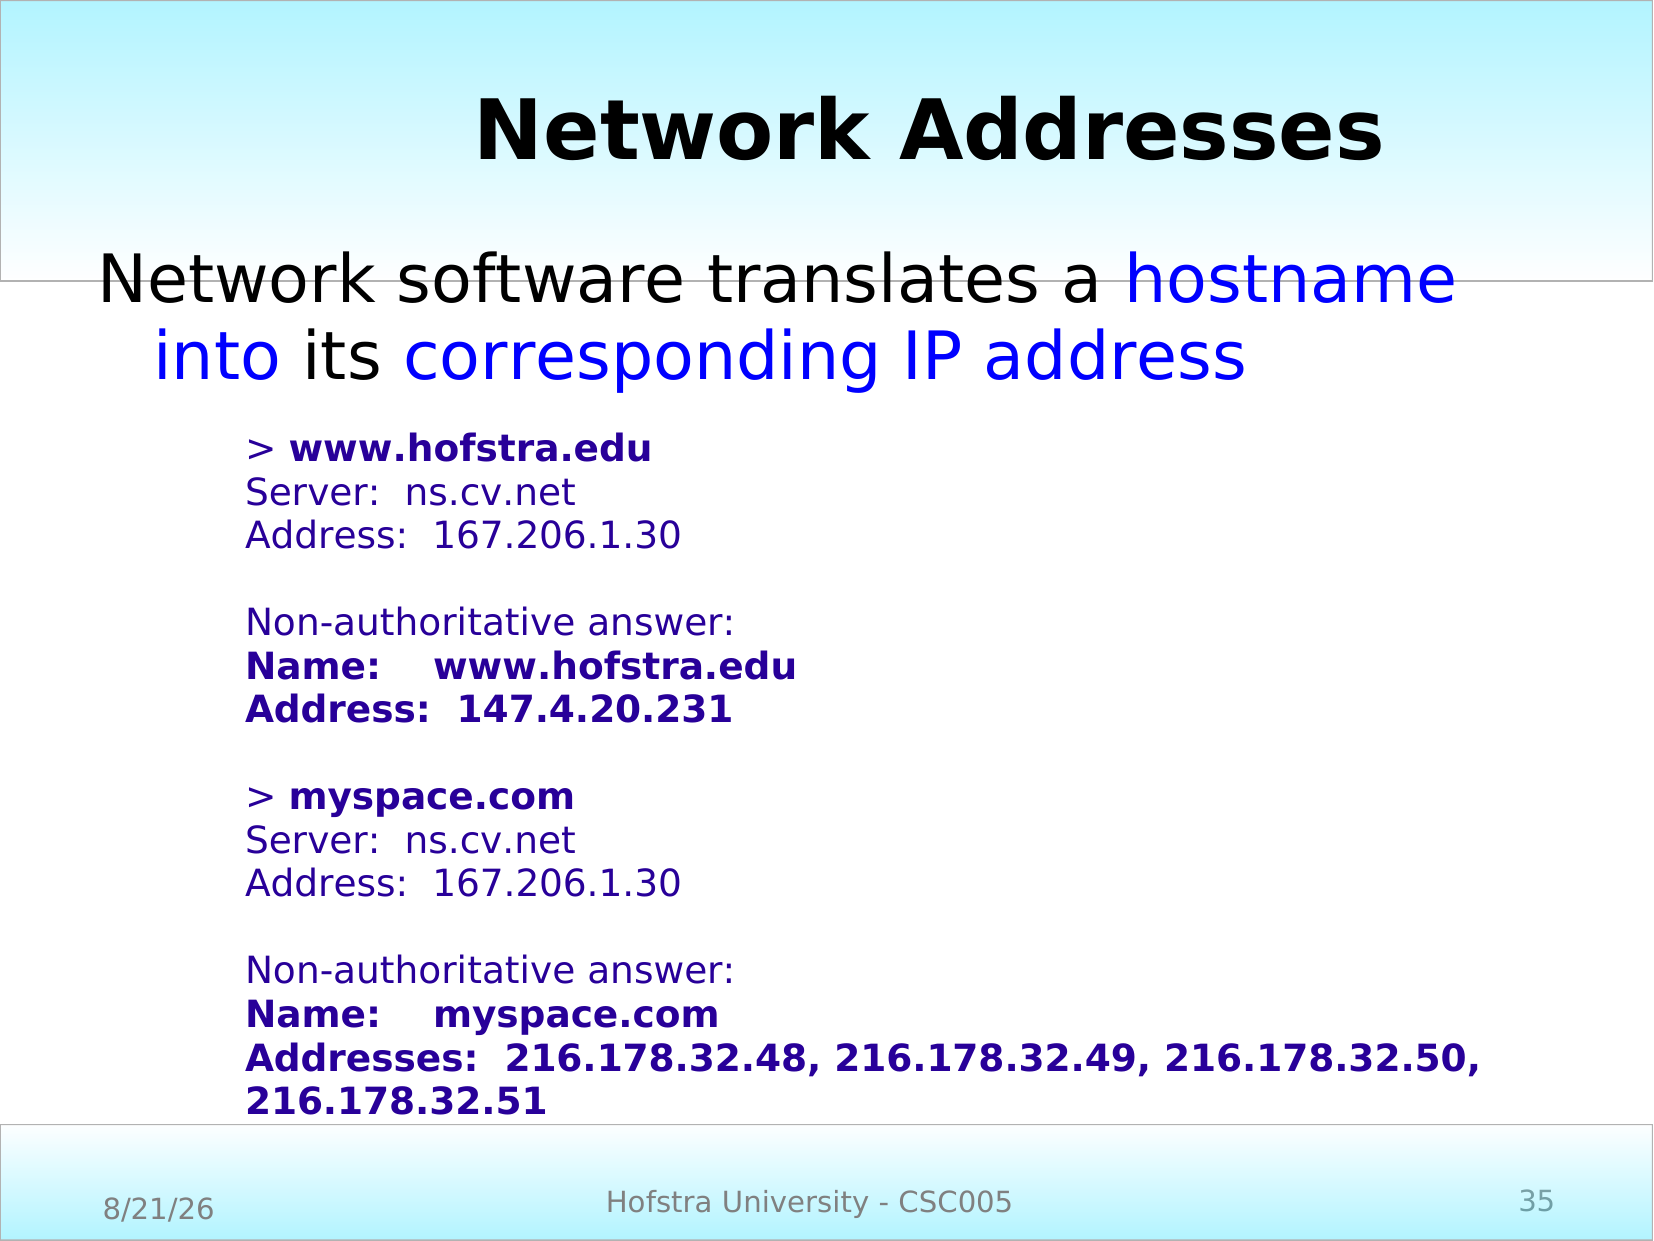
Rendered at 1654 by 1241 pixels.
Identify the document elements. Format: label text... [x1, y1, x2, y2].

list Network software translates a hostname into its corresponding IP address [82, 232, 1571, 413]
text_box > www.hofstra.edu Server: ns.cv.net Address: 167.206.1.30 Non-authoritative answer: Name: www.hofstra.edu Address: 147.4.20.231 > myspace.com Server: ns.cv.net Address: 167.206.1.30 Non-authoritative answer: Name: myspace.com Addresses: 216.178.32.48, 216.178.32.49, 216.178.32.50, 216.178.32.51 [230, 419, 1547, 1133]
title Network Addresses [247, 27, 1612, 235]
